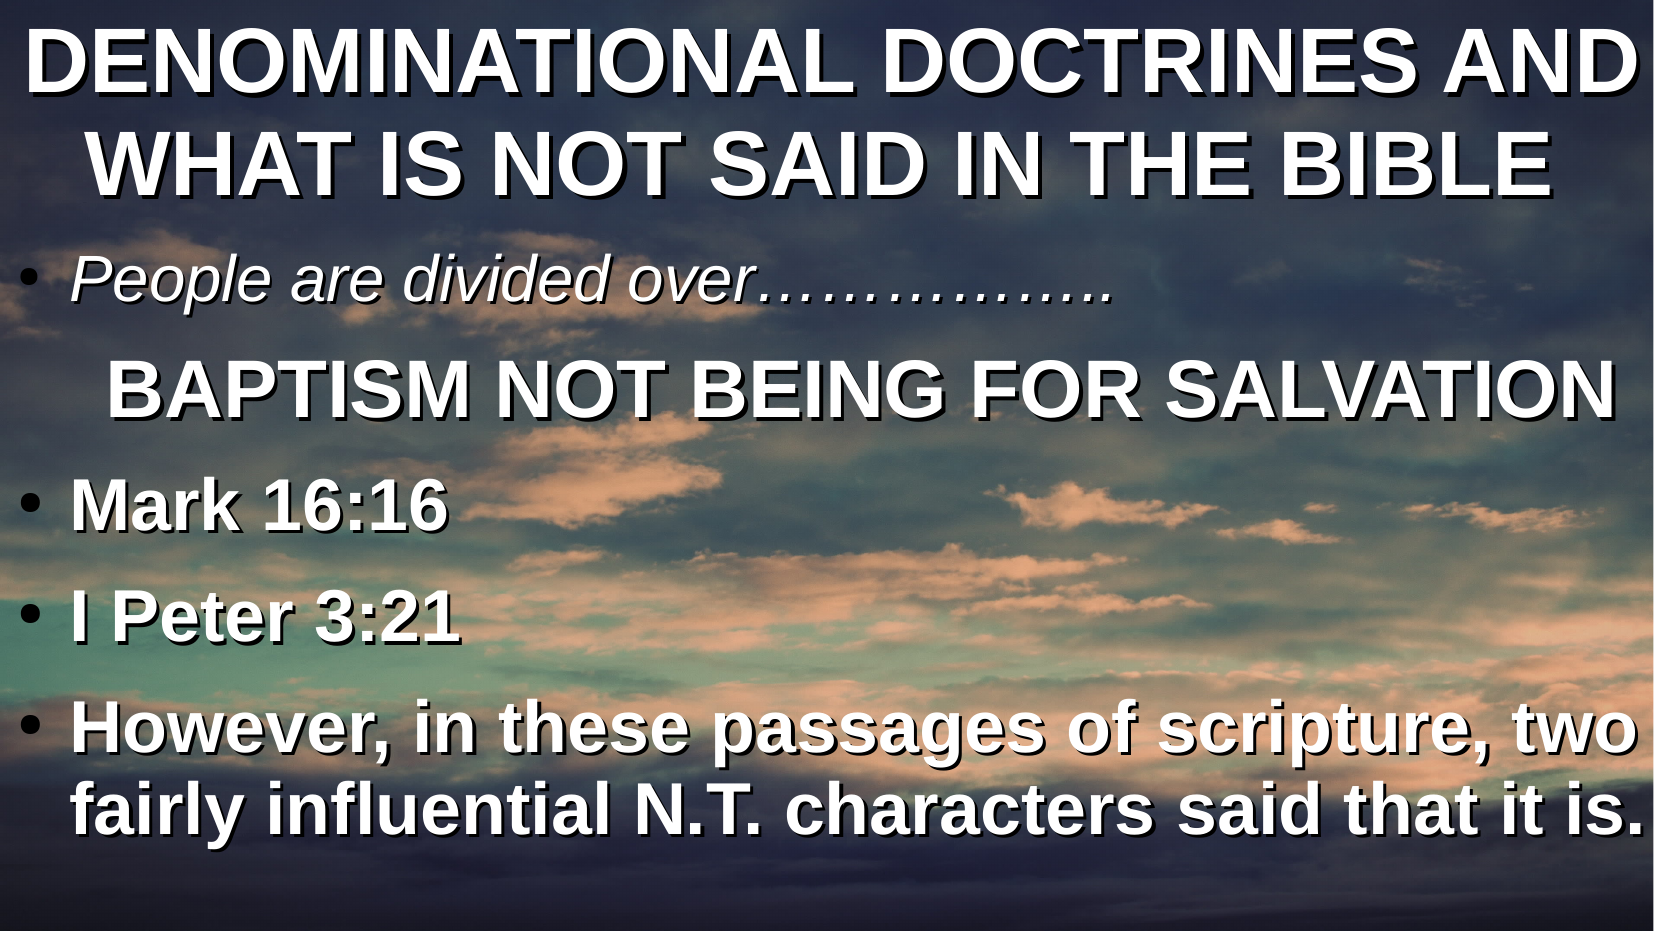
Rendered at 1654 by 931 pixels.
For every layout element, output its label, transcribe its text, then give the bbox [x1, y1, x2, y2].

picture [0, 0, 1654, 242]
list People are divided over…………….. BAPTISM NOT BEING FOR SALVATION Mark 16:16 I Peter 3:21 However, in these passages of scripture, two fairly influential N.T. characters said that it is. [0, 242, 1654, 931]
title DENOMINATIONAL DOCTRINES AND WHAT IS NOT SAID IN THE BIBLE [15, 9, 1651, 216]
